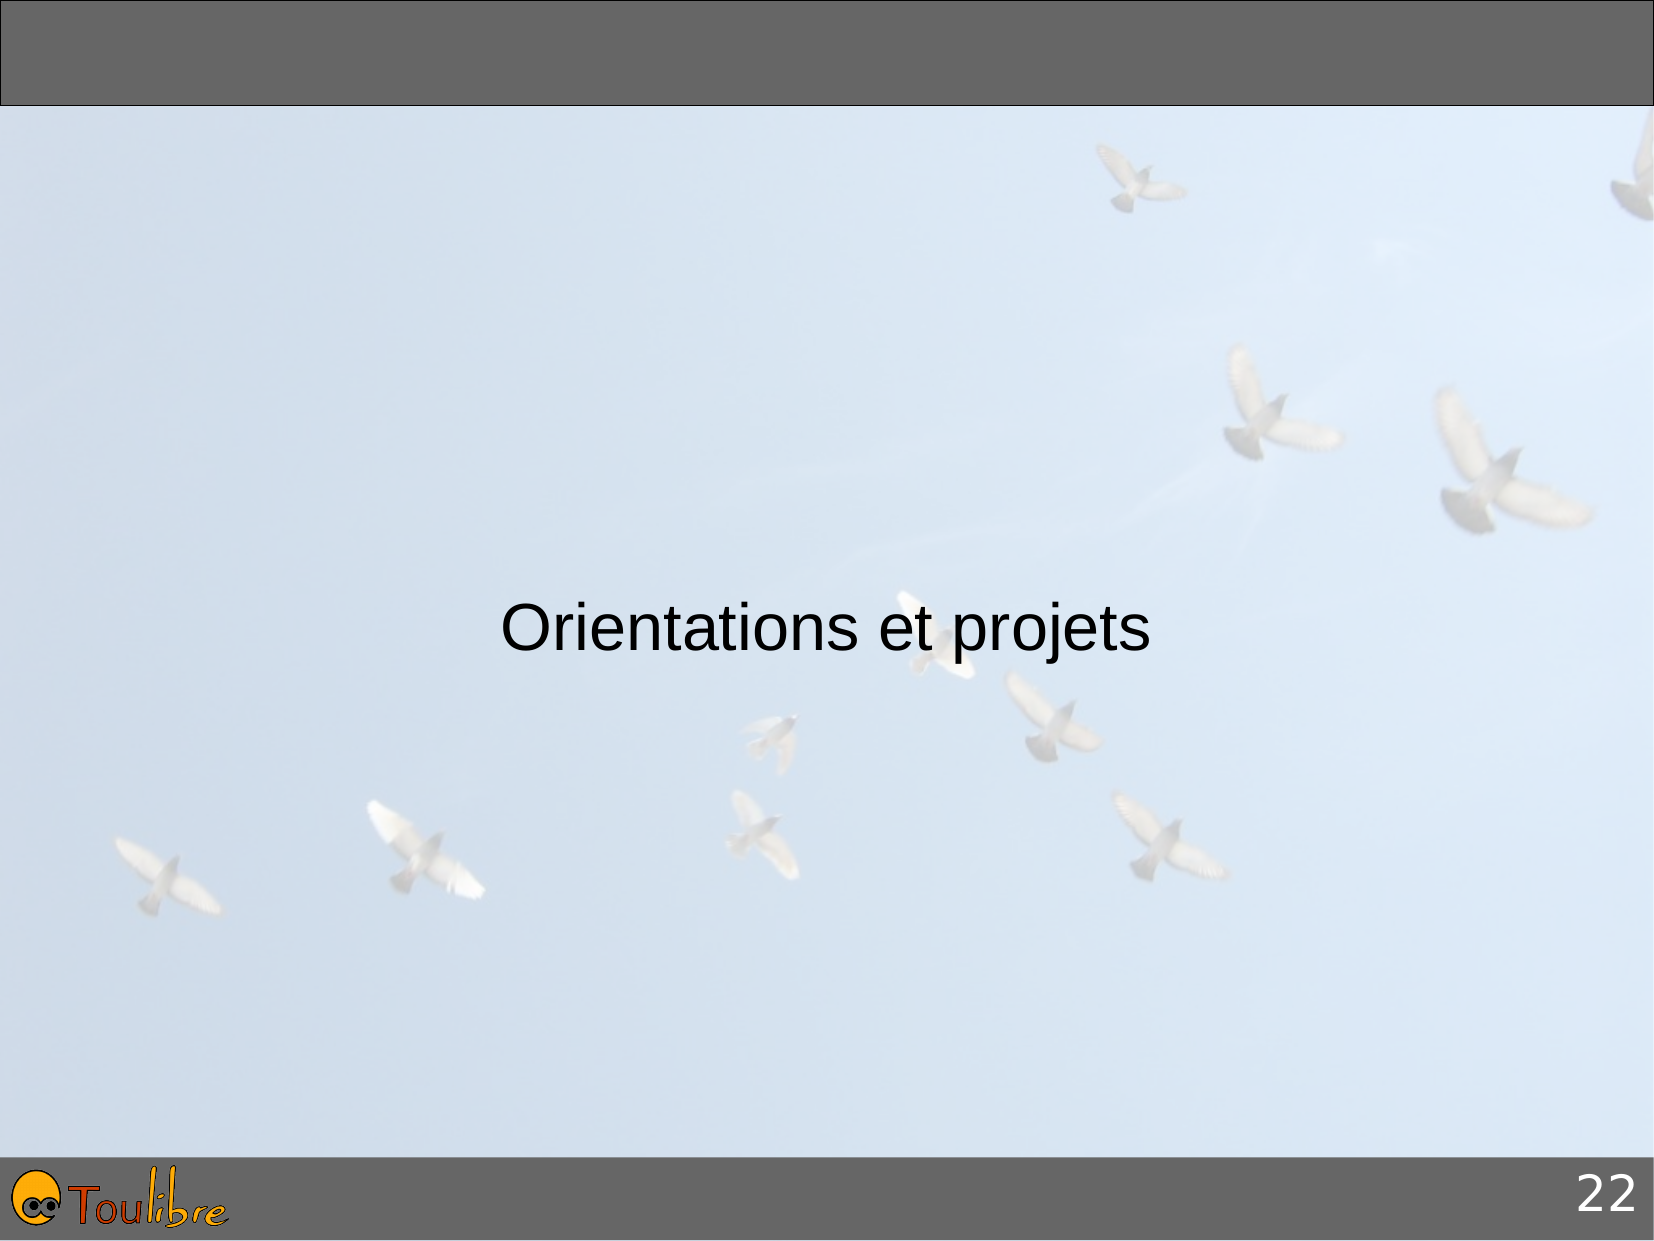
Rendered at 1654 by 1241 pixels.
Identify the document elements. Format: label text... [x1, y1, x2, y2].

subtitle Orientations et projets [82, 154, 1571, 1102]
picture [11, 1165, 229, 1228]
